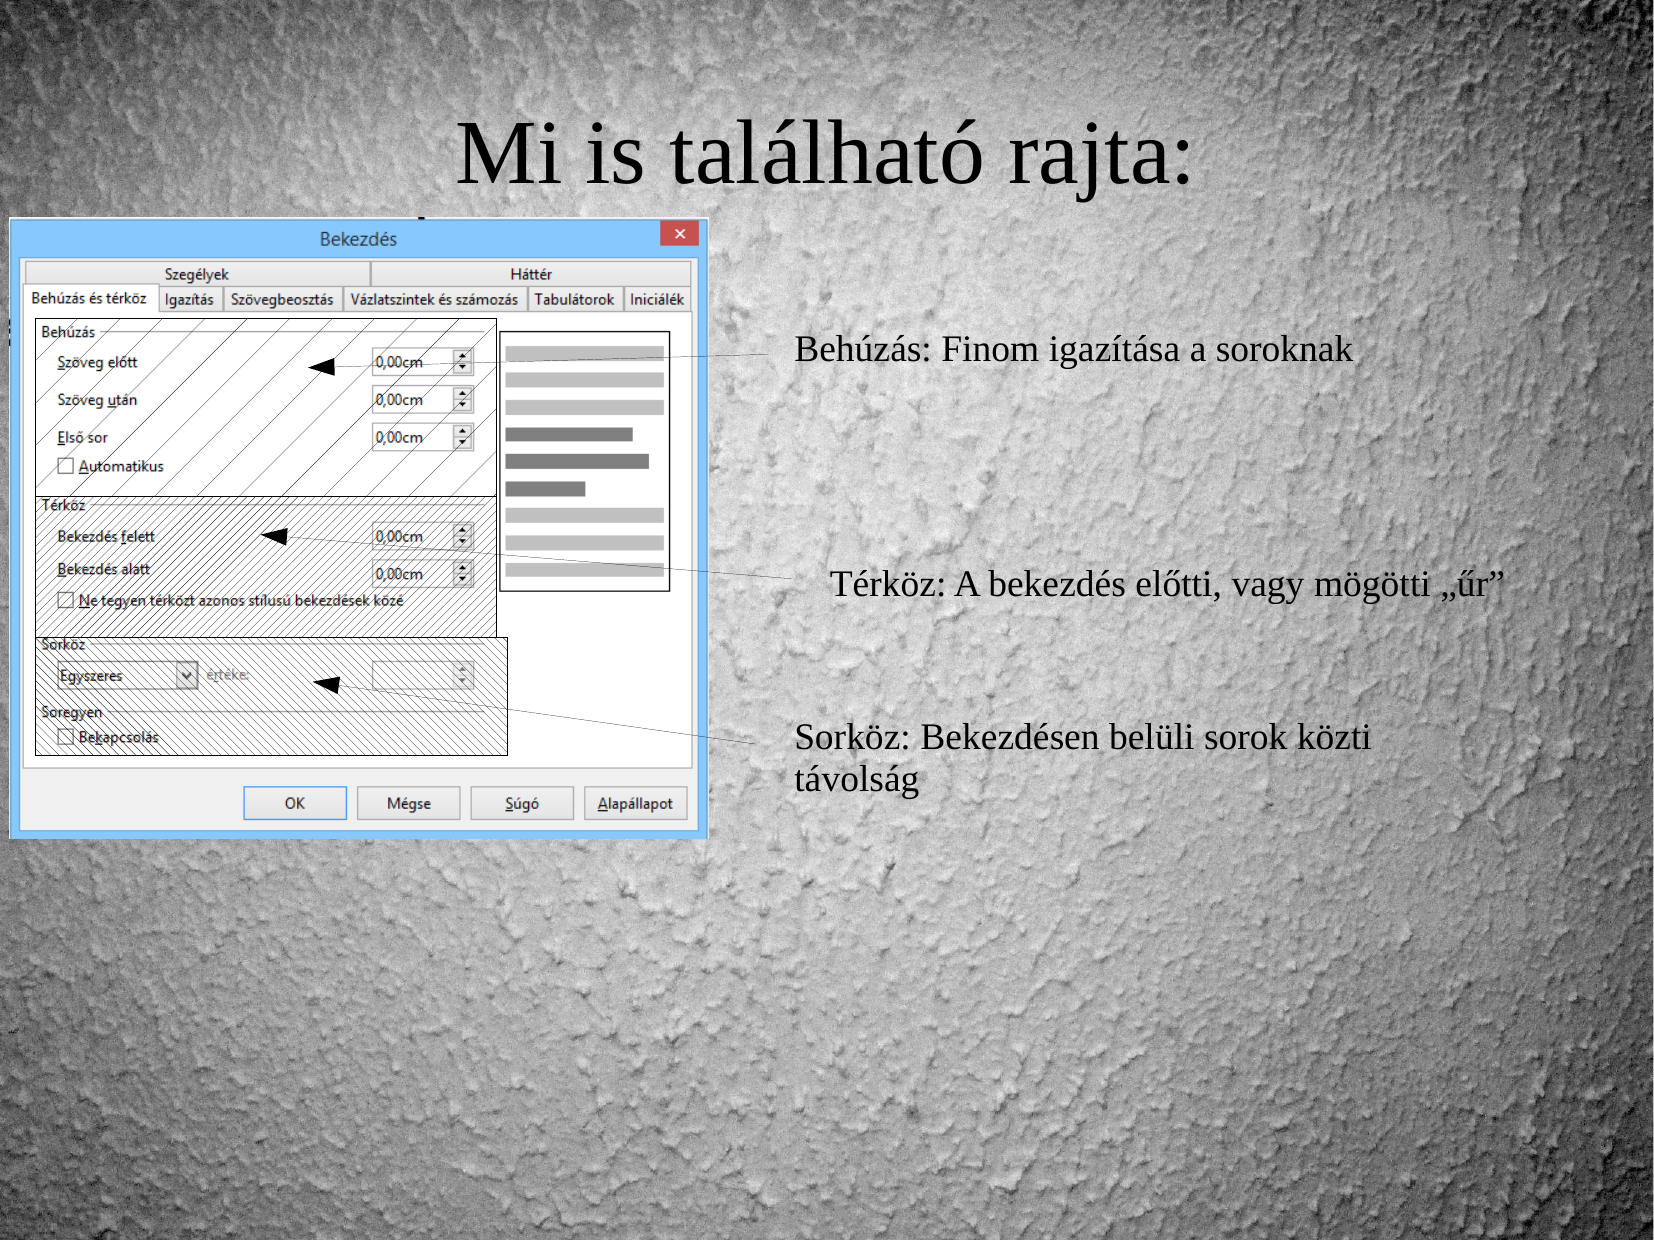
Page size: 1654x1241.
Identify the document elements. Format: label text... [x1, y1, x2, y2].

text_box Térköz: A bekezdés előtti, vagy mögötti „űr” [814, 555, 1524, 613]
title Mi is található rajta: [82, 49, 1571, 257]
picture [0, 0, 1654, 1240]
text_box Sorköz: Bekezdésen belüli sorok közti távolság [779, 708, 1453, 809]
text_box Behúzás: Finom igazítása a soroknak [779, 321, 1418, 379]
text_box [35, 318, 508, 756]
